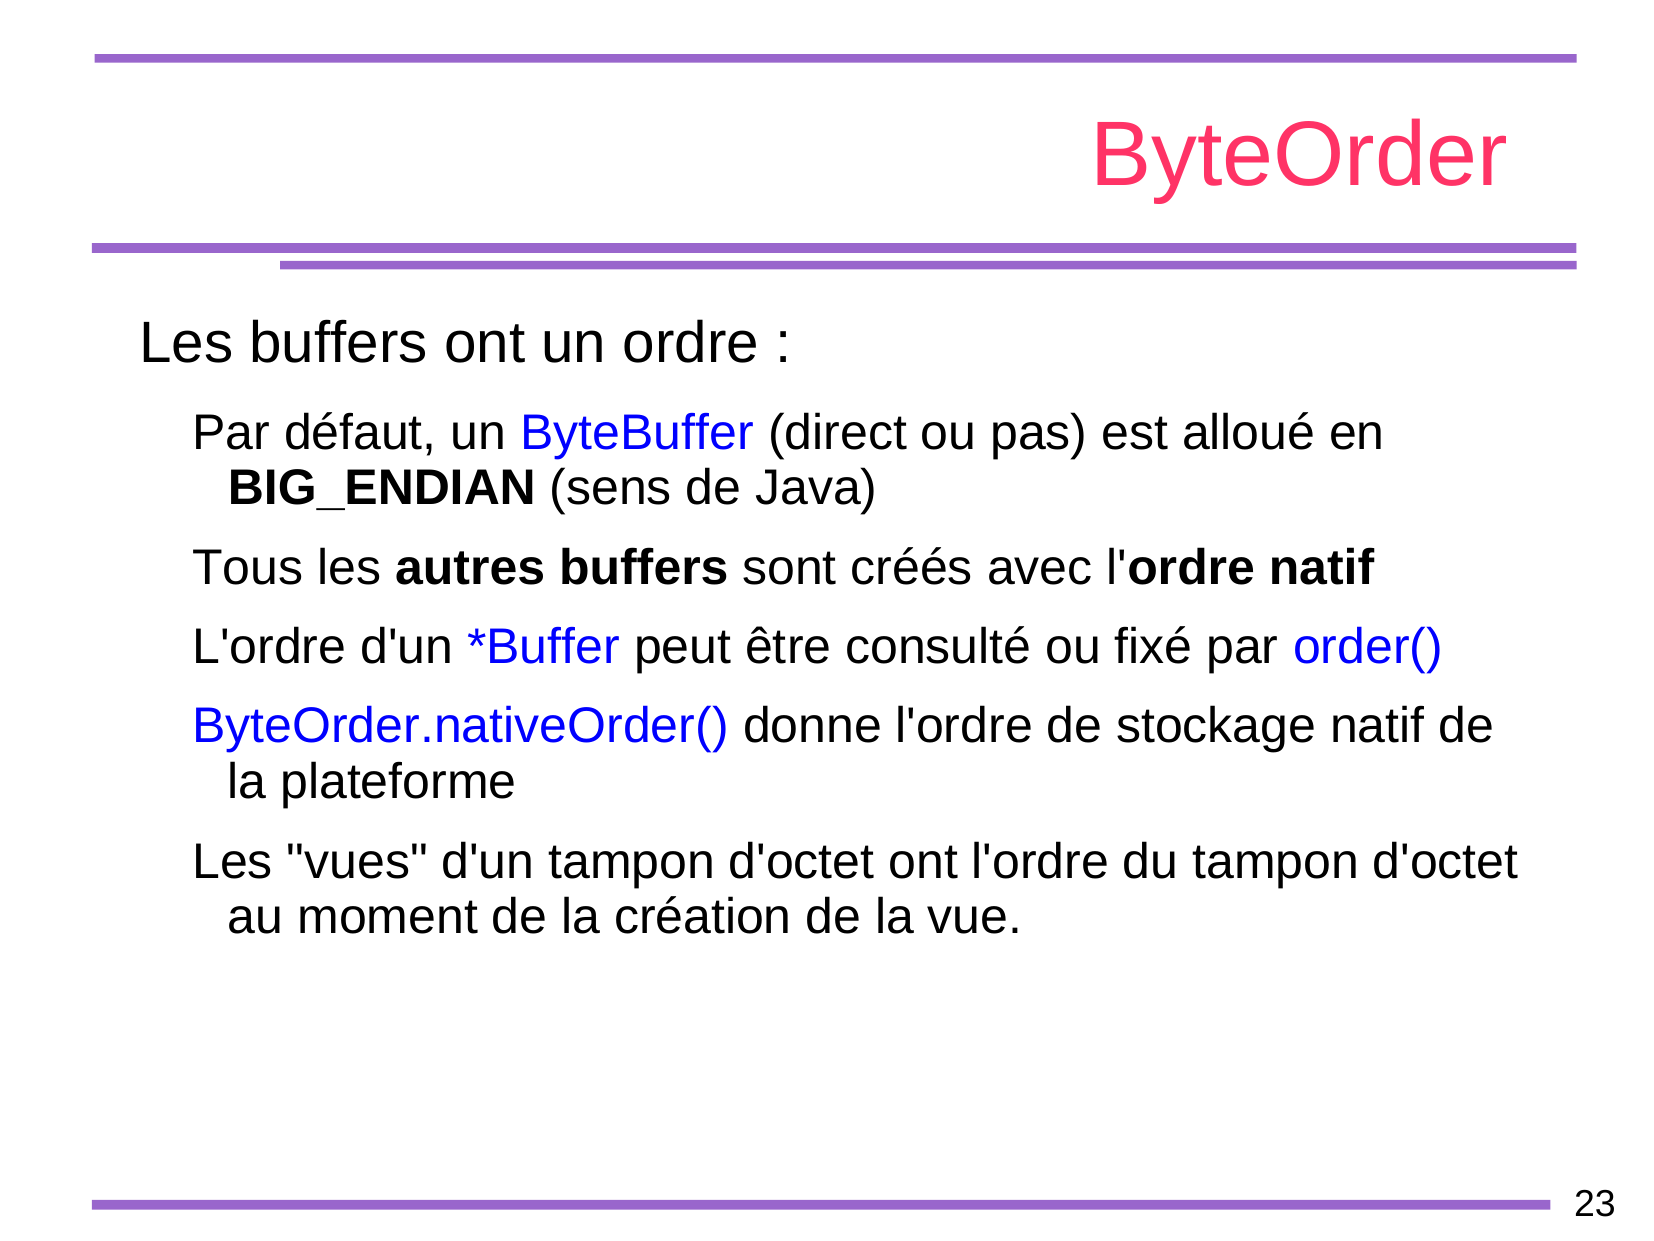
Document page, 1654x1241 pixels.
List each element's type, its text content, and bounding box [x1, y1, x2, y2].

list Les buffers ont un ordre : Par défaut, un ByteBuffer (direct ou pas) est alloué en BIG_ENDIAN (sens de Java) Tous les autres buffers sont créés avec l'ordre natif L'ordre d'un *Buffer peut être consulté ou fixé par order() ByteOrder.nativeOrder() donne l'ordre de stockage natif de la plateforme Les "vues" d'un tampon d'octet ont l'ordre du tampon d'octet au moment de la création de la vue. [121, 309, 1534, 1162]
title ByteOrder [121, 49, 1534, 257]
